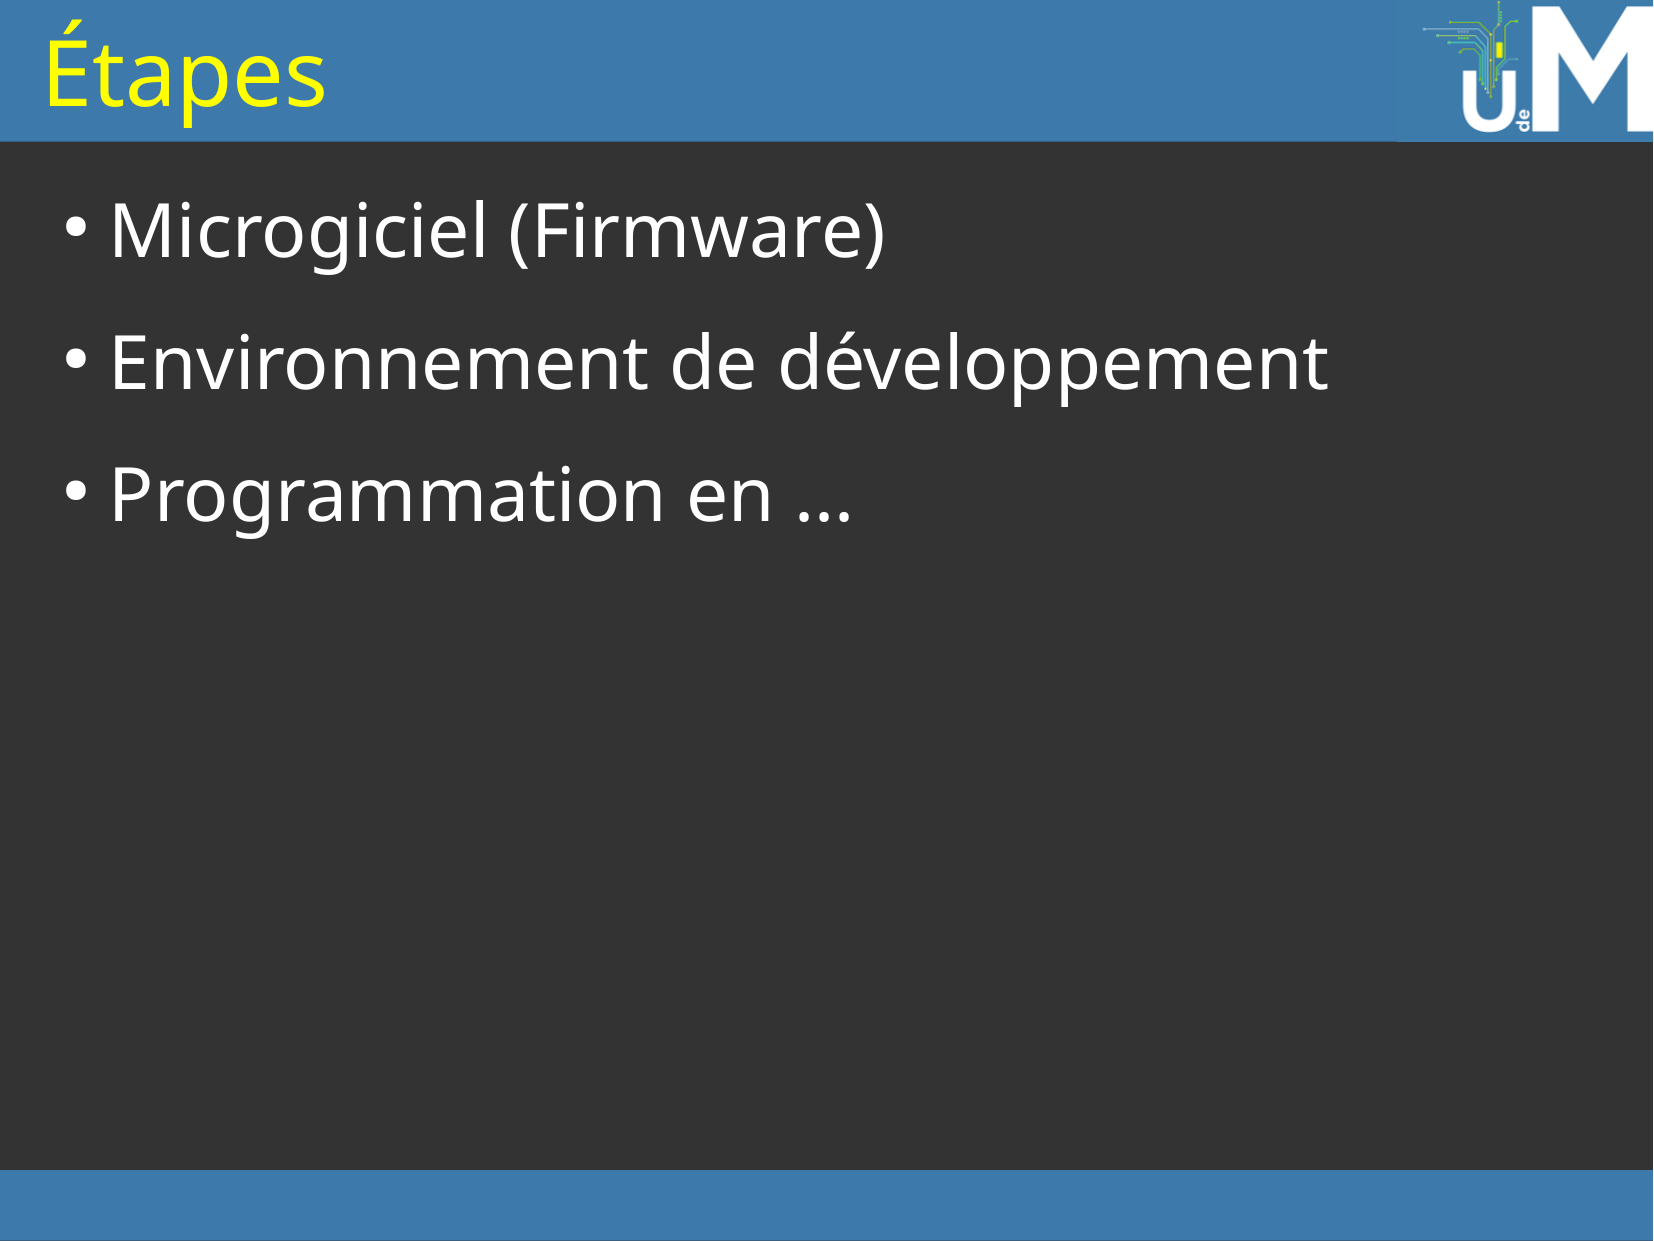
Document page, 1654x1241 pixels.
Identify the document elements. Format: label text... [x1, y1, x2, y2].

picture [1397, 0, 1654, 142]
list Microgiciel (Firmware) Environnement de développement Programmation en ... [45, 177, 1606, 1141]
title Étapes [41, 9, 1411, 133]
